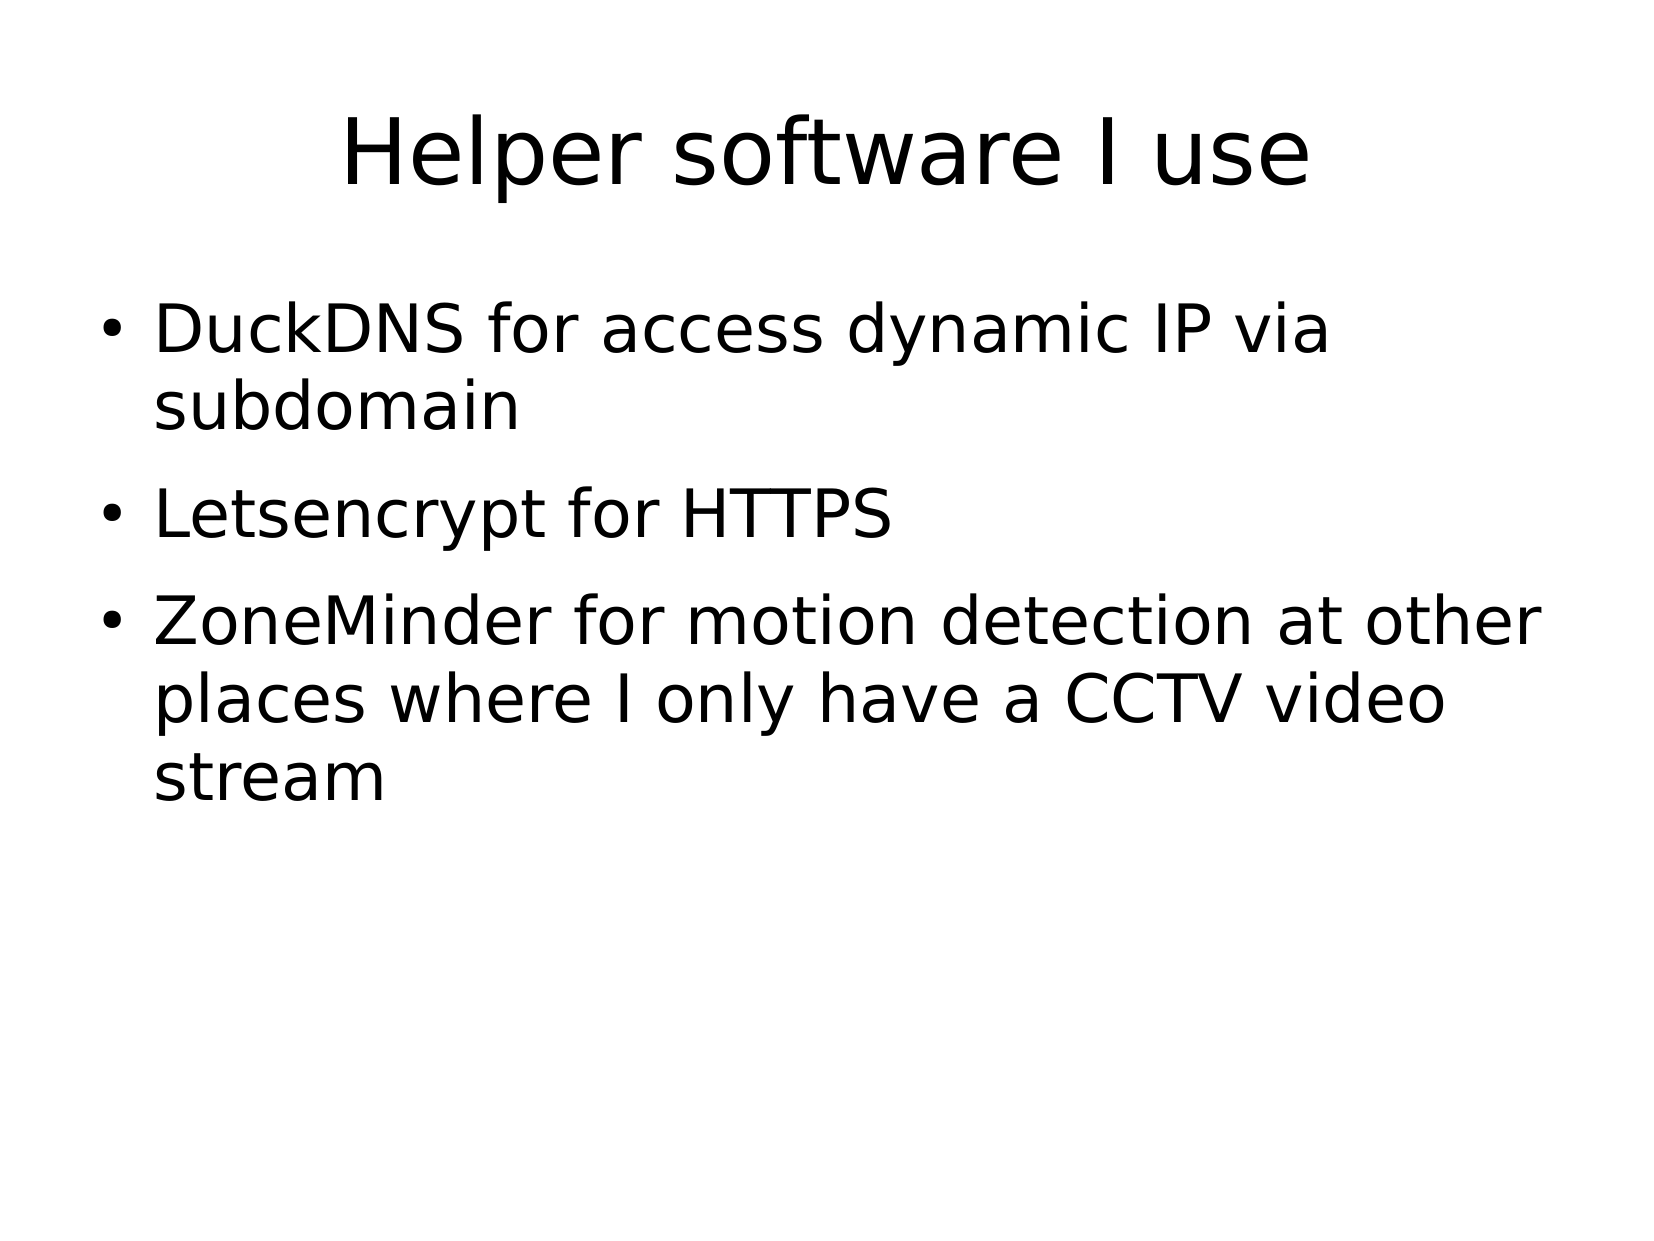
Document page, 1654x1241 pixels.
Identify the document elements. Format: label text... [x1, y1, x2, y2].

title Helper software I use [82, 49, 1571, 257]
list DuckDNS for access dynamic IP via subdomain Letsencrypt for HTTPS ZoneMinder for motion detection at other places where I only have a CCTV video stream [82, 290, 1571, 1010]
